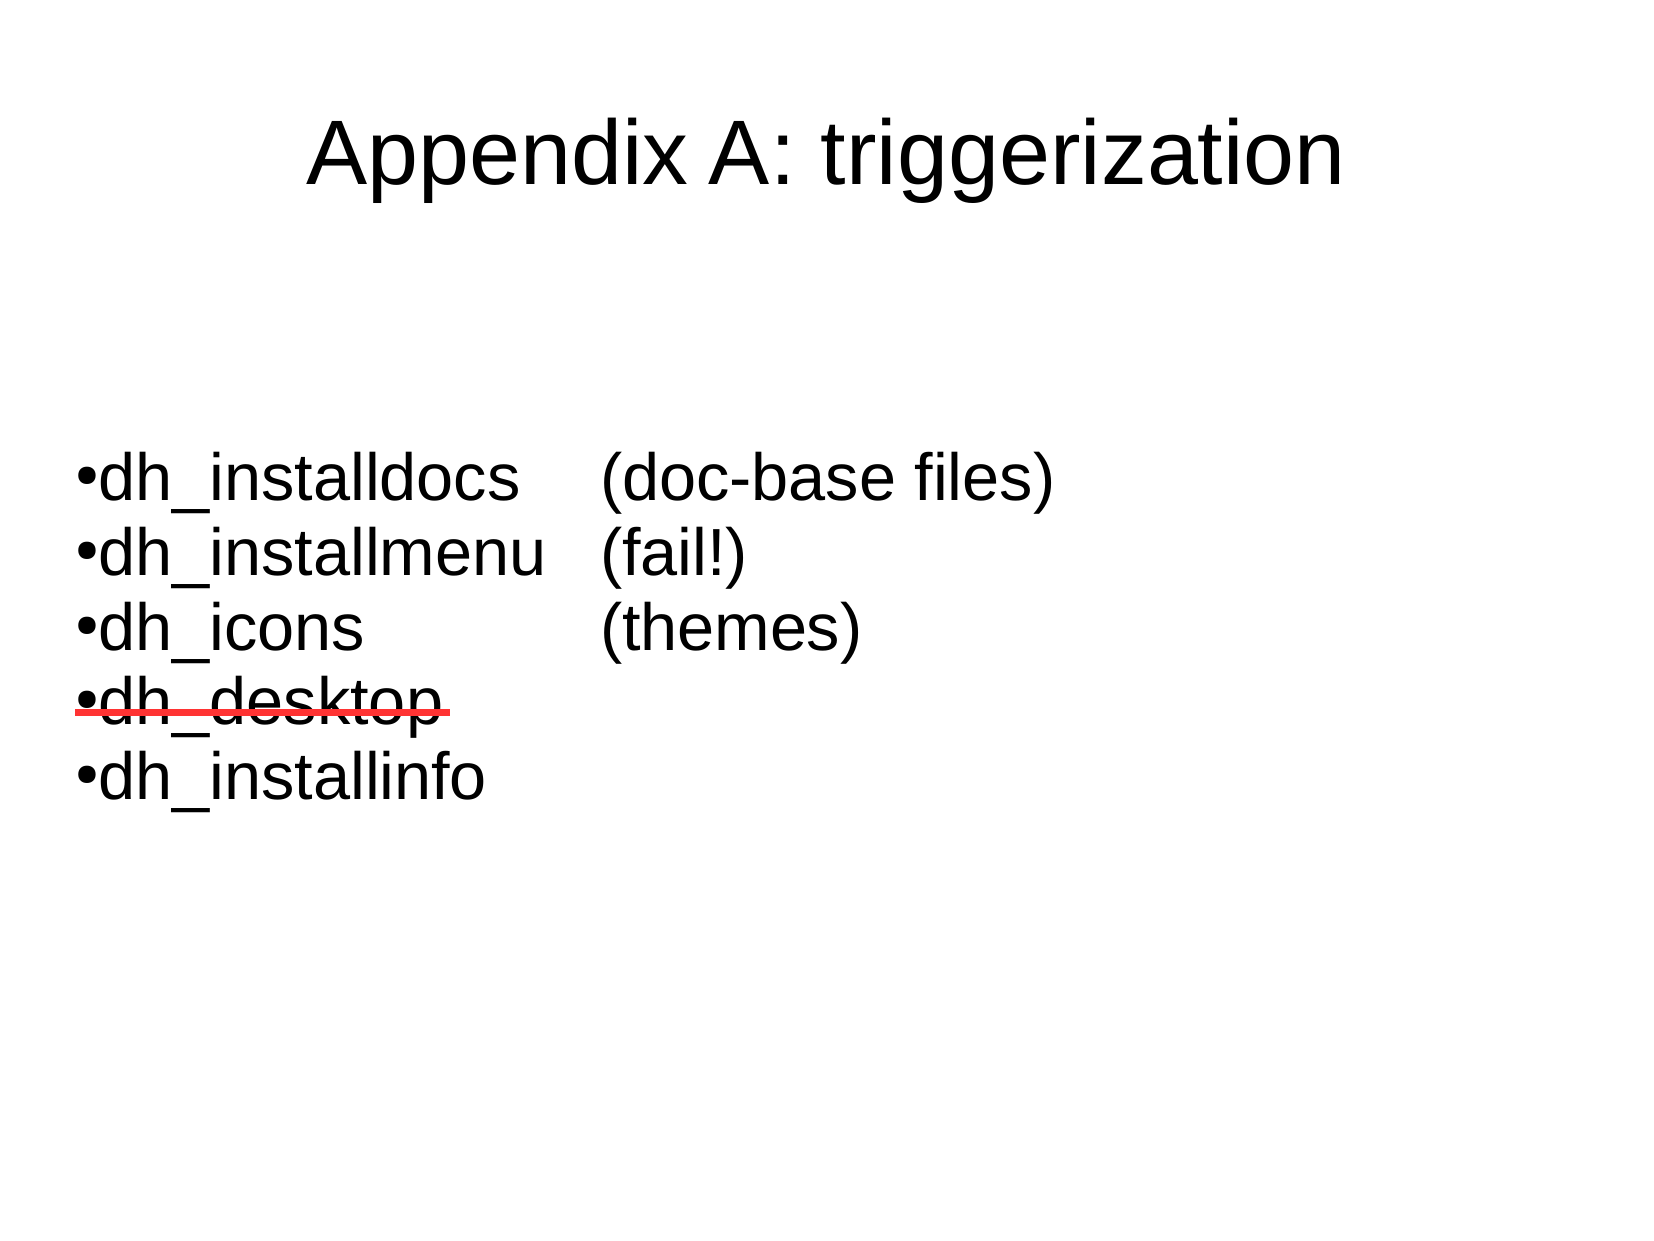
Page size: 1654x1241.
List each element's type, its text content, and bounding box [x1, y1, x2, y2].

title Appendix A: triggerization [82, 56, 1571, 250]
subtitle dh_installdocs (doc-base files) dh_installmenu (fail!) dh_icons (themes) dh_desktop dh_installinfo [75, 262, 1564, 1067]
